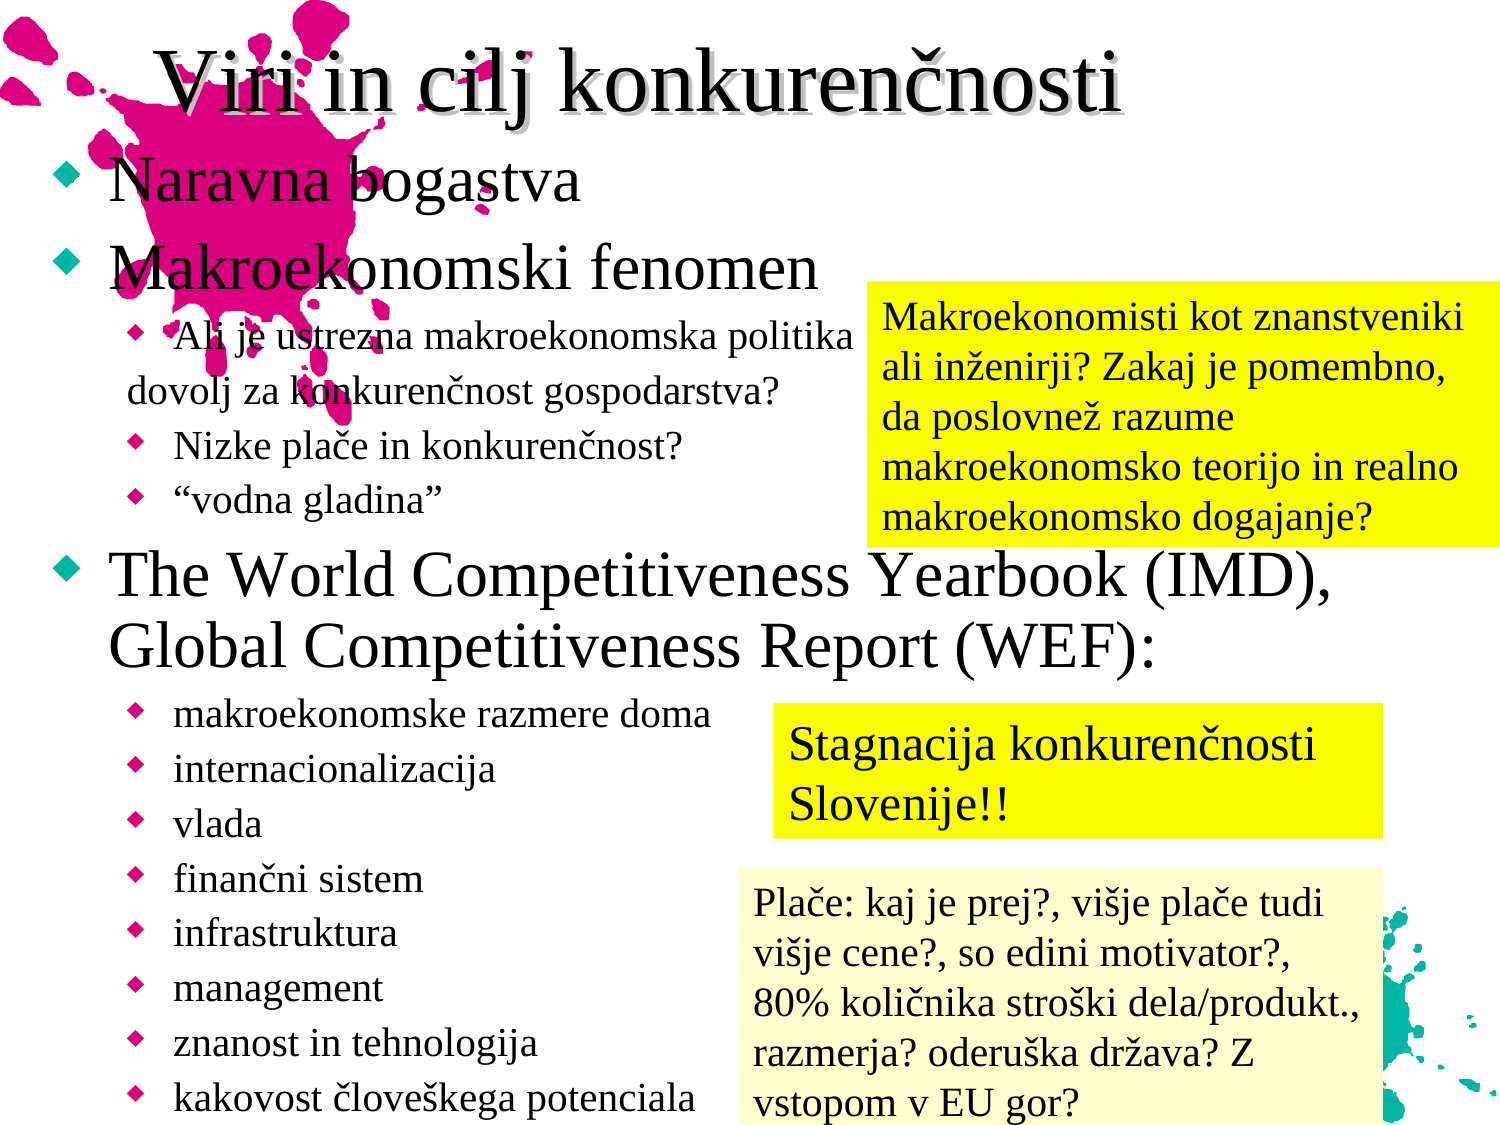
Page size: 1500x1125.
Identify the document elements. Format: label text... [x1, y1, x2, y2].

text_box Makroekonomisti kot znanstveniki ali inženirji? Zakaj je pomembno, da poslovnež razume makroekonomsko teorijo in realno makroekonomsko dogajanje? [867, 281, 1500, 547]
text_box Stagnacija konkurenčnosti Slovenije!! [773, 703, 1383, 839]
text_box Plače: kaj je prej?, višje plače tudi višje cene?, so edini motivator?, 80% količnika stroški dela/produkt., razmerja? oderuška država? Z vstopom v EU gor? [738, 867, 1383, 1125]
list Naravna bogastva Makroekonomski fenomen Ali je ustrezna makroekonomska politika dovolj za konkurenčnost gospodarstva? Nizke plače in konkurenčnost? “vodna gladina” The World Competitiveness Yearbook (IMD), Global Competitiveness Report (WEF): makroekonomske razmere doma internacionalizacija vlada finančni sistem infrastruktura management znanost in tehnologija kakovost človeškega potenciala [37, 137, 1413, 1125]
title Viri in cilj konkurenčnosti [137, 0, 1413, 137]
